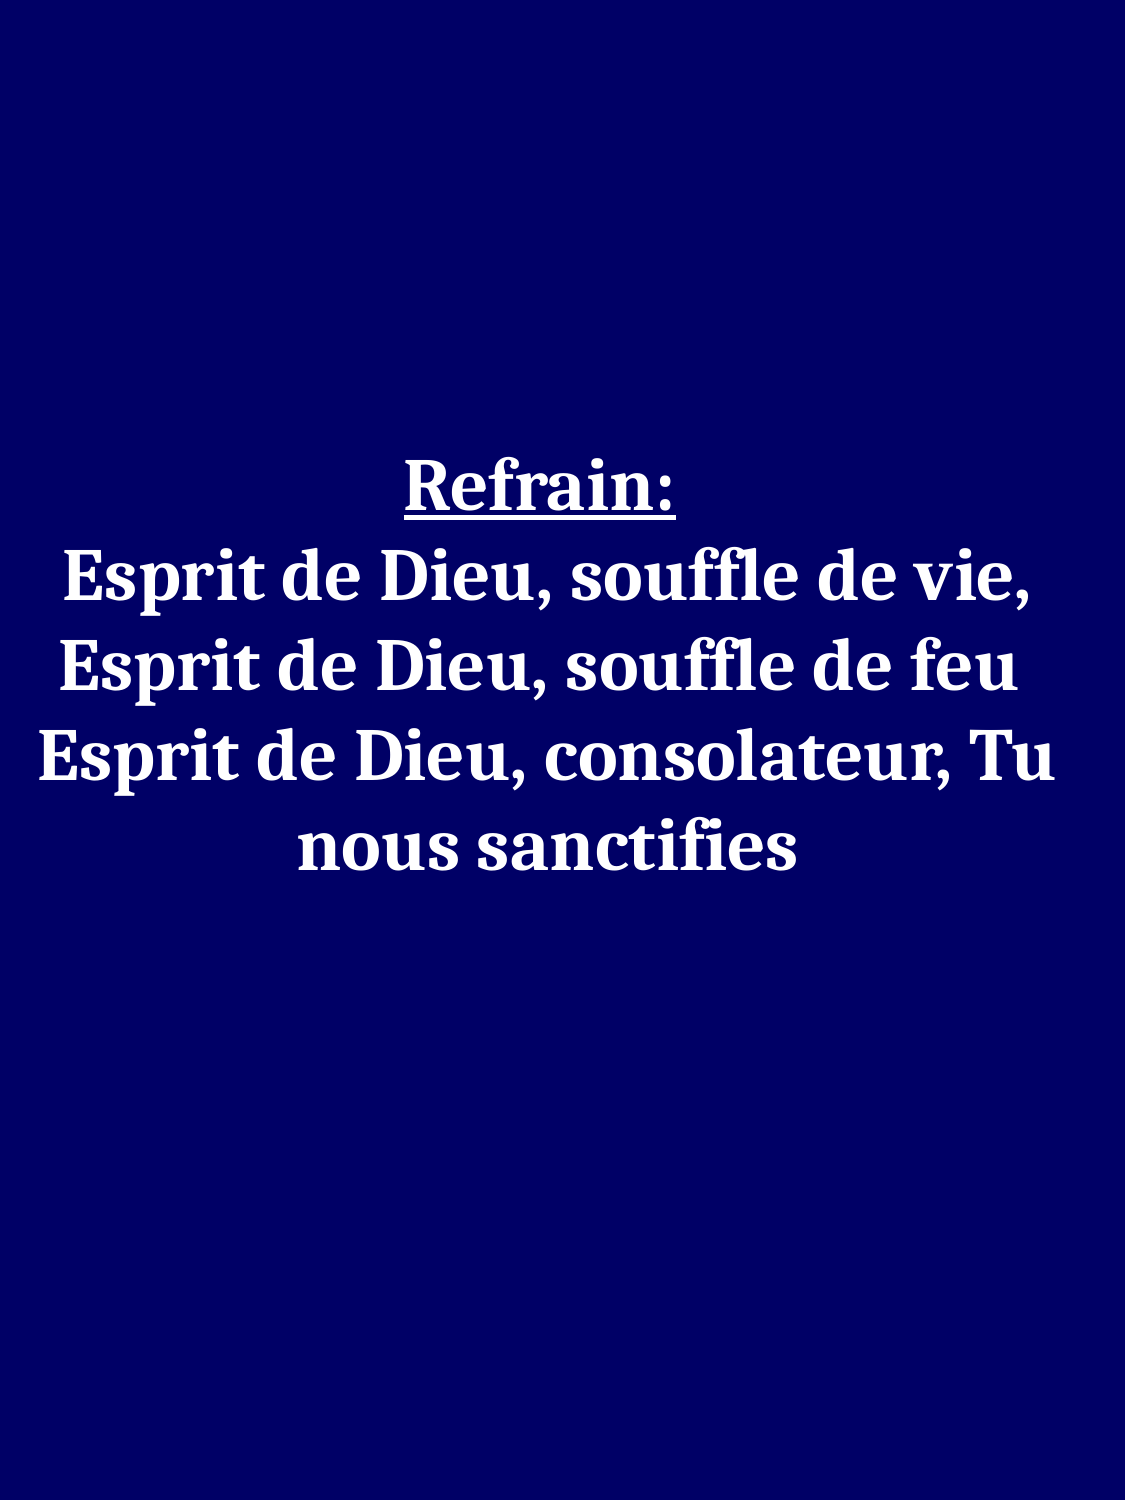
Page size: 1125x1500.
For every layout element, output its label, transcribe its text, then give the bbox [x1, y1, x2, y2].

text_box Refrain: Esprit de Dieu, souffle de vie, Esprit de Dieu, souffle de feu Esprit de Dieu, consolateur, Tu nous sanctifies [0, 0, 1097, 1500]
